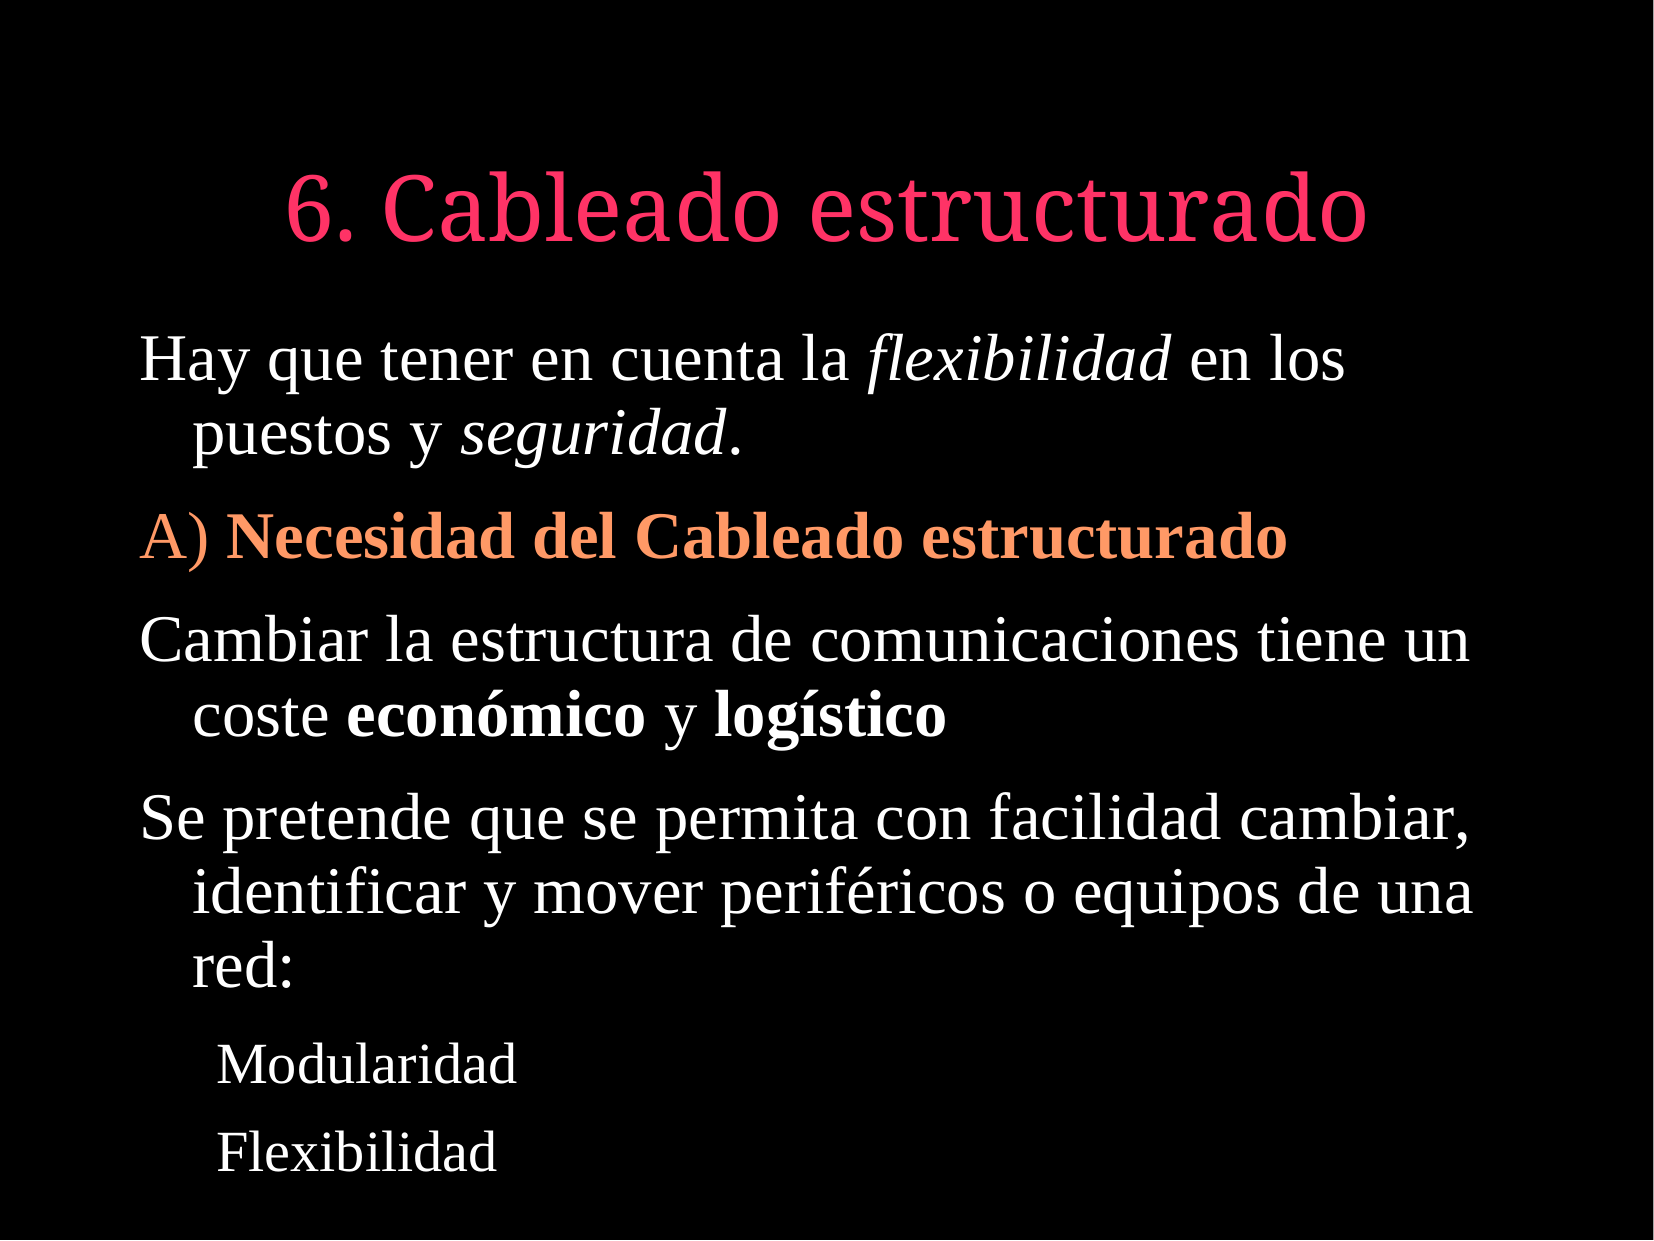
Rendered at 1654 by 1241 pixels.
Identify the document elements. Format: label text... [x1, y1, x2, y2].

list Hay que tener en cuenta la flexibilidad en los puestos y seguridad. A) Necesidad del Cableado estructurado Cambiar la estructura de comunicaciones tiene un coste económico y logístico Se pretende que se permita con facilidad cambiar, identificar y mover periféricos o equipos de una red: Modularidad Flexibilidad [121, 321, 1534, 1187]
title 6. Cableado estructurado [121, 102, 1534, 311]
